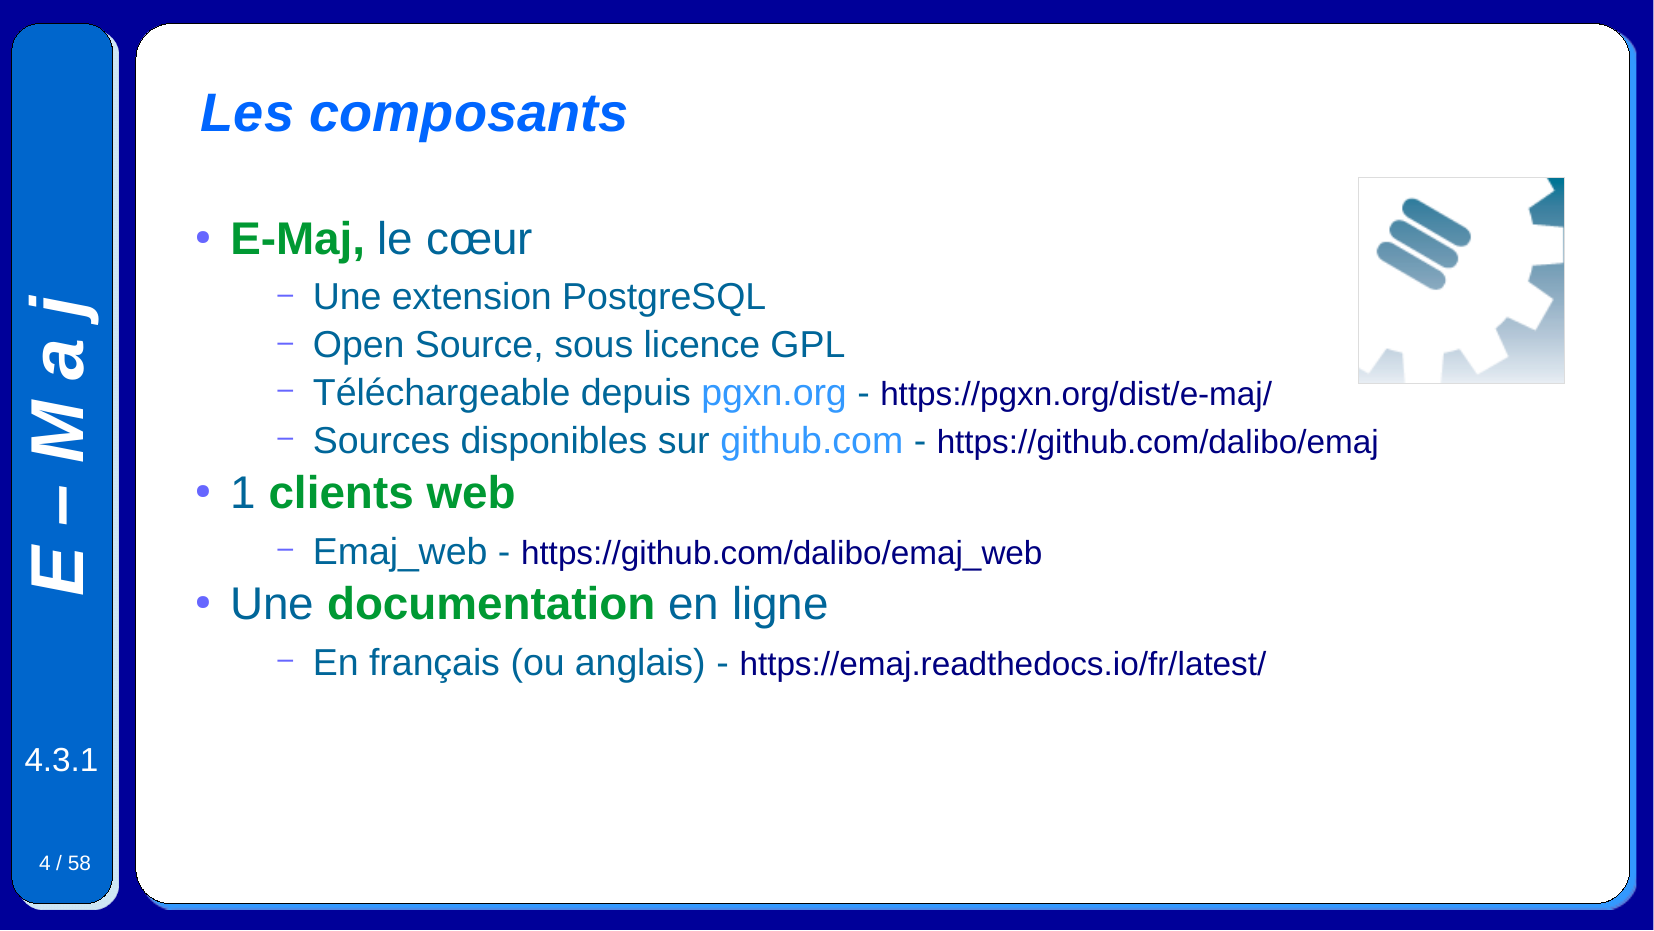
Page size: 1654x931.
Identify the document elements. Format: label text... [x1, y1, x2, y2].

picture [1358, 177, 1565, 384]
title Les composants [200, 34, 1575, 191]
list E-Maj, le cœur Une extension PostgreSQL Open Source, sous licence GPL Téléchargeable depuis pgxn.org - https://pgxn.org/dist/e-maj/ Sources disponibles sur github.com - https://github.com/dalibo/emaj 1 clients web Emaj_web - https://github.com/dalibo/emaj_web Une documentation en ligne En français (ou anglais) - https://emaj.readthedocs.io/fr/latest/ [177, 212, 1587, 804]
